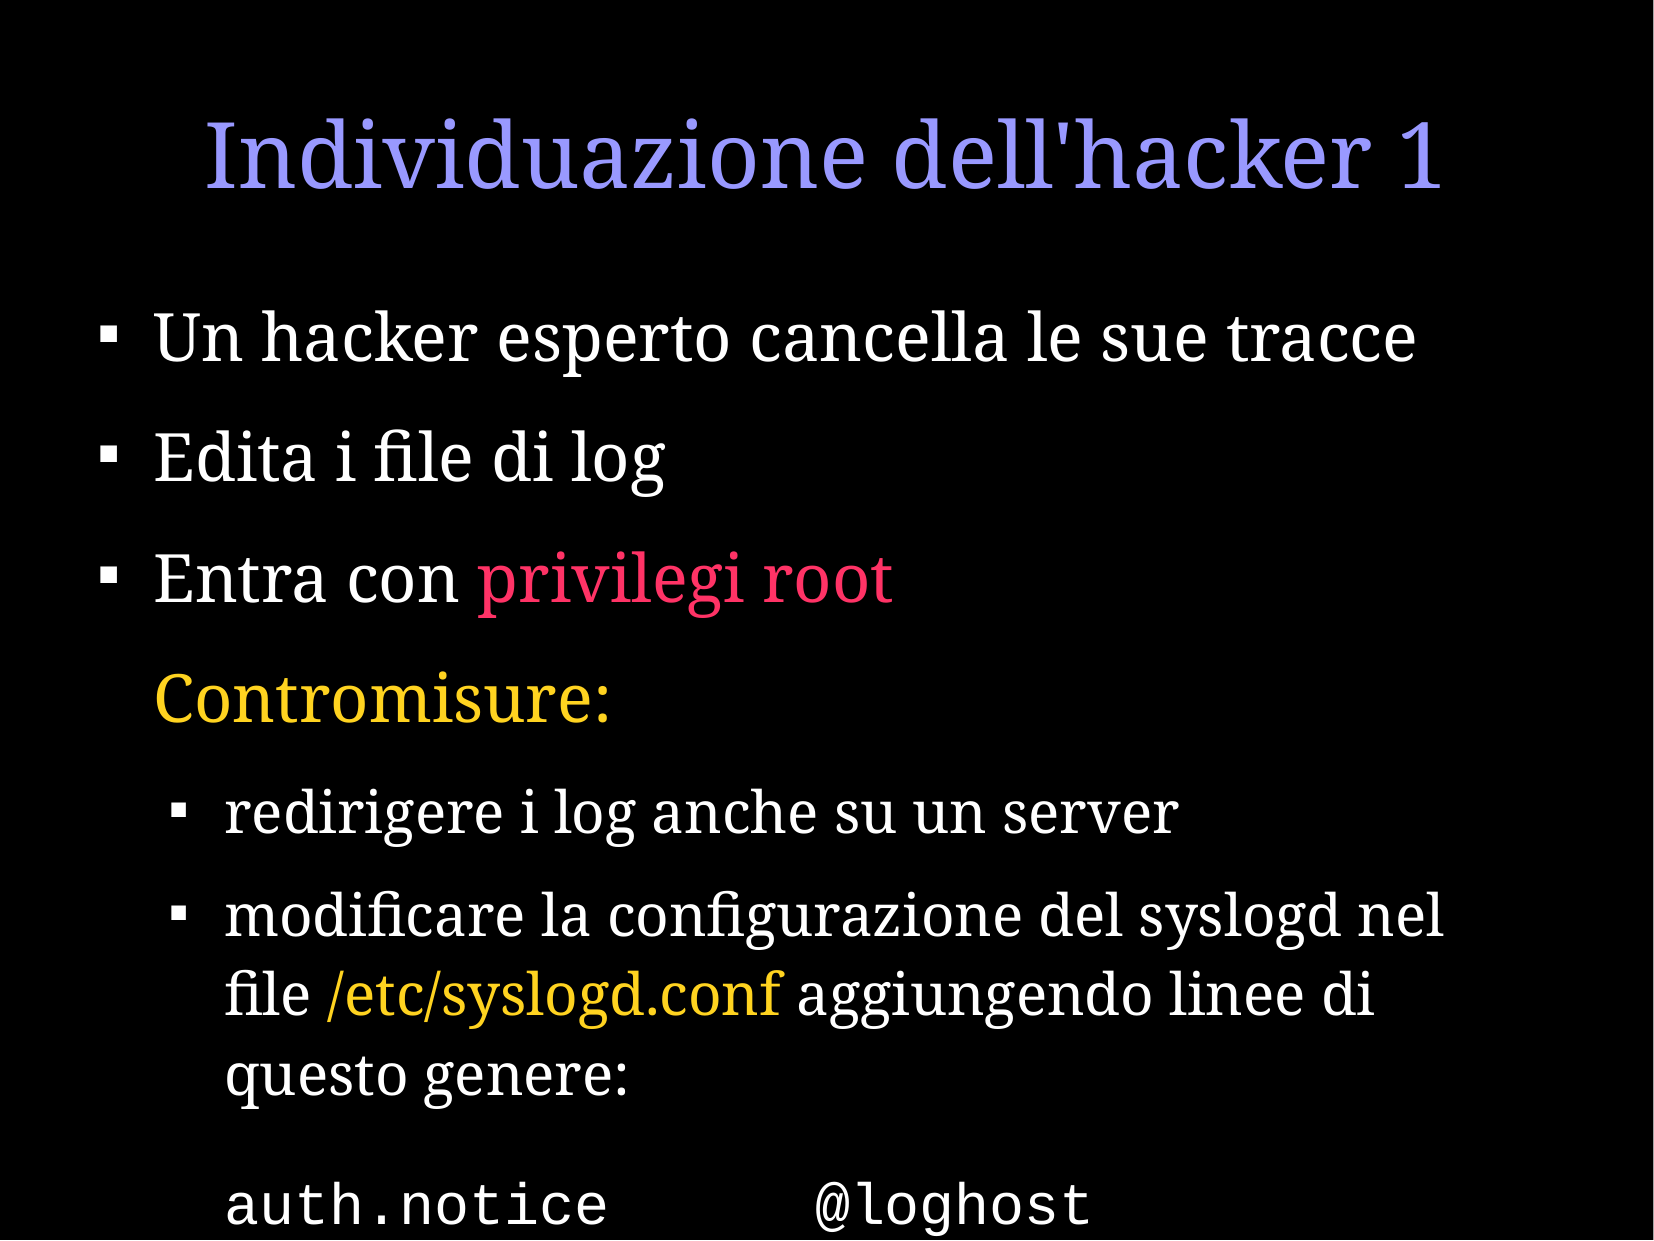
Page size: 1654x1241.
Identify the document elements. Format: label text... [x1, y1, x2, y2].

list Un hacker esperto cancella le sue tracce Edita i file di log Entra con privilegi root Contromisure: redirigere i log anche su un server modificare la configurazione del syslogd nel file /etc/syslogd.conf aggiungendo linee di questo genere: auth.notice @loghost [82, 290, 1571, 1128]
title Individuazione dell'hacker 1 [82, 56, 1571, 250]
